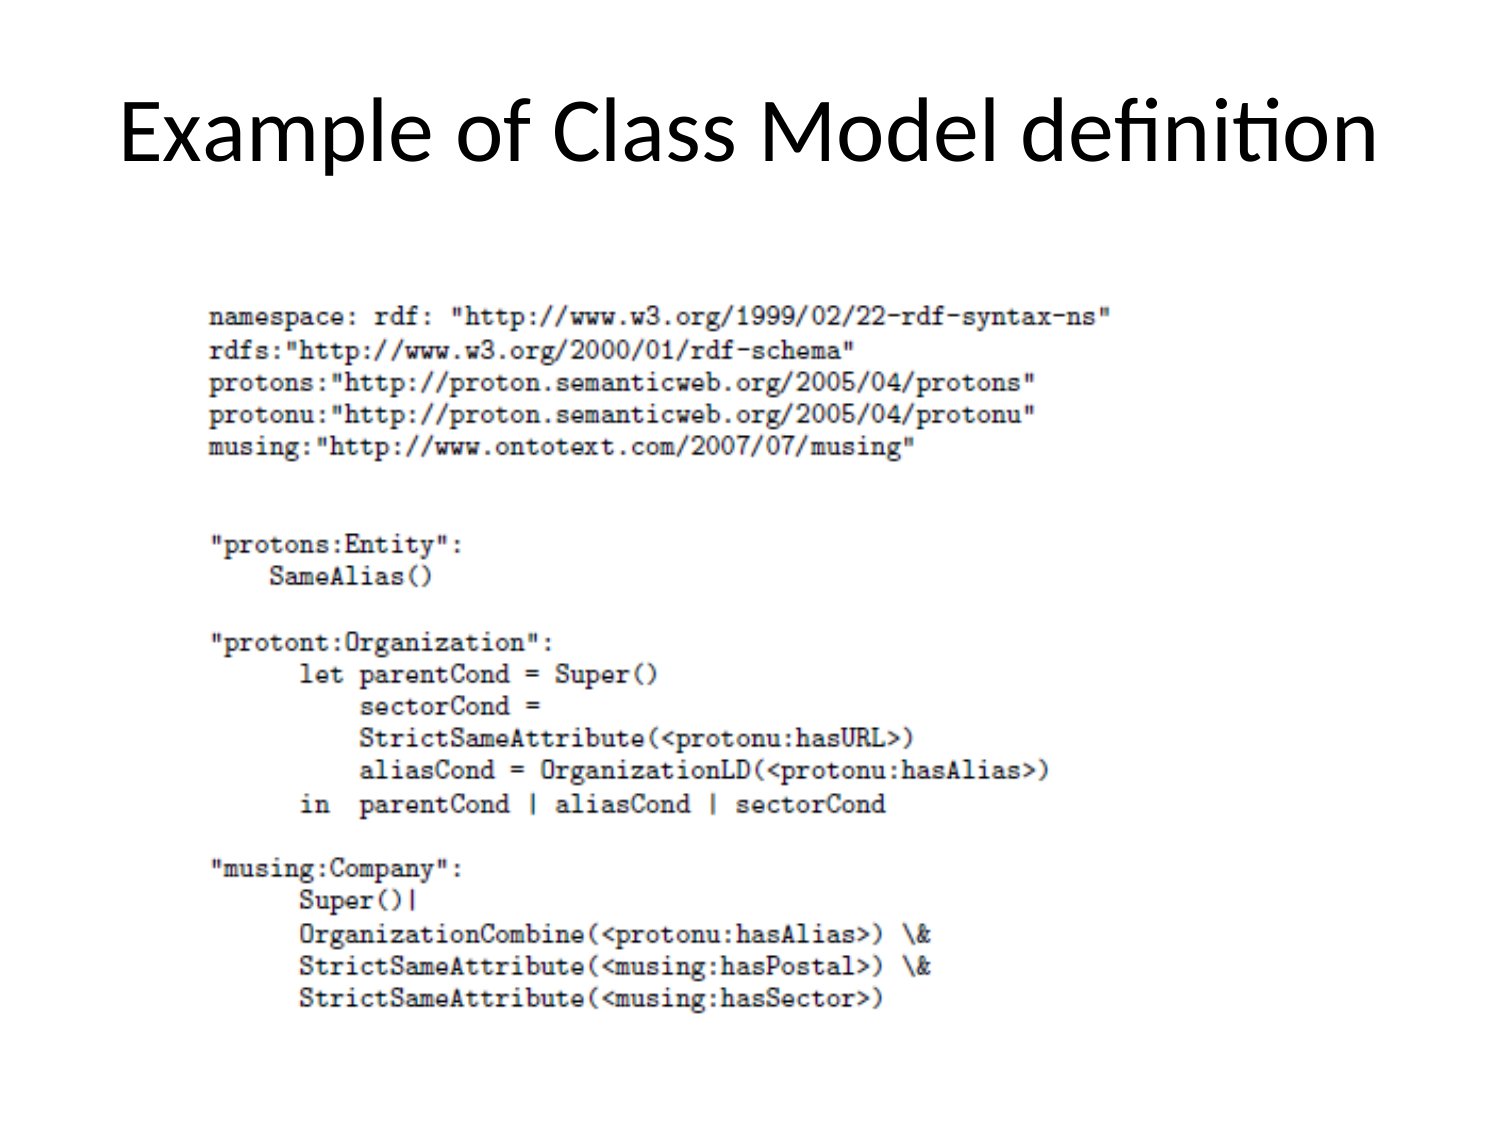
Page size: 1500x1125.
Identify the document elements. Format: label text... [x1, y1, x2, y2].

text_box [199, 304, 1184, 1052]
title Example of Class Model definition [75, 21, 1426, 257]
